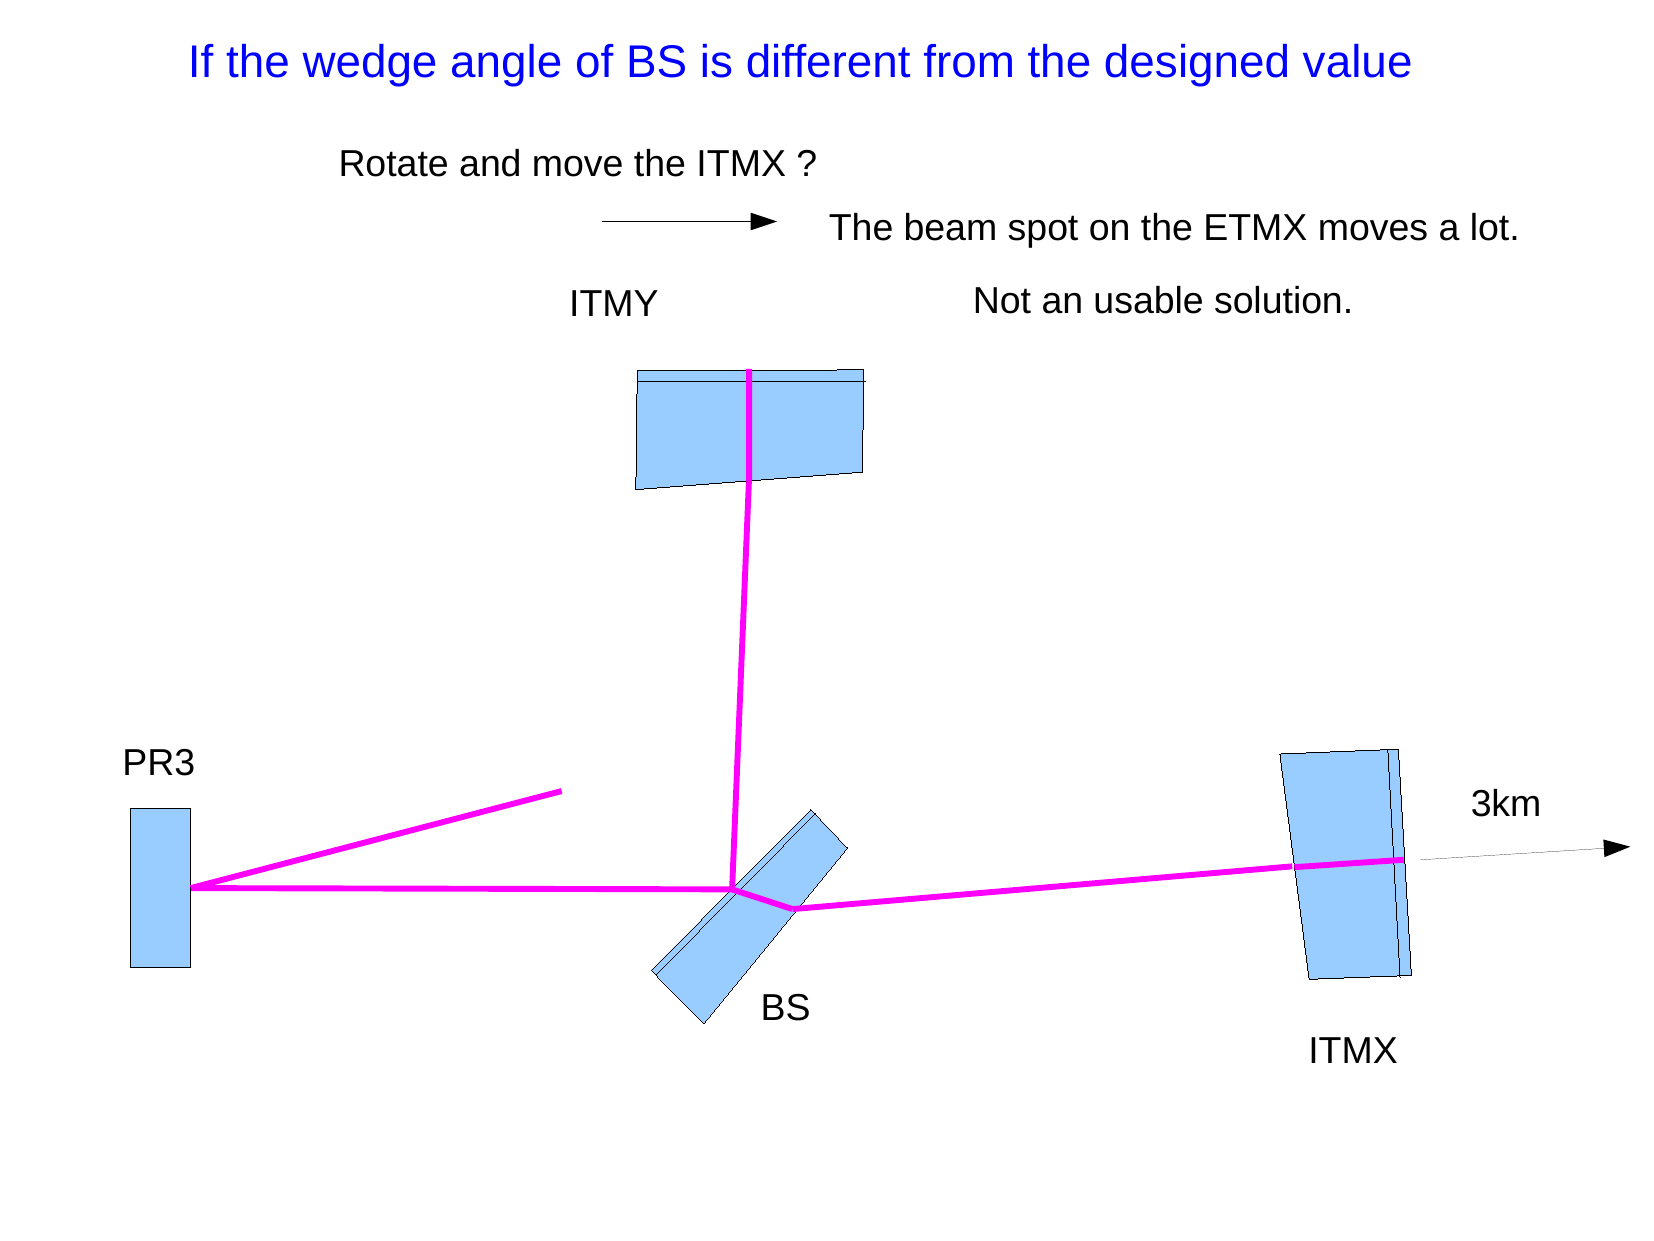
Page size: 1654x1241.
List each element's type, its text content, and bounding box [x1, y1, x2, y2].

text_box ITMY [554, 275, 674, 333]
text_box [753, 382, 864, 481]
text_box BS [745, 979, 826, 1036]
text_box [130, 808, 191, 968]
text_box If the wedge angle of BS is different from the designed value [173, 28, 1429, 95]
text_box The beam spot on the ETMX moves a lot. [813, 199, 1536, 257]
text_box [753, 369, 864, 381]
text_box PR3 [107, 733, 210, 791]
text_box ITMX [1293, 1022, 1414, 1080]
text_box [736, 809, 848, 905]
text_box Rotate and move the ITMX ? [323, 135, 833, 192]
text_box [635, 382, 746, 490]
text_box 3km [1456, 774, 1557, 832]
text_box [1279, 749, 1412, 980]
text_box [637, 370, 746, 381]
text_box [651, 893, 796, 1024]
text_box Not an usable solution. [958, 272, 1369, 330]
